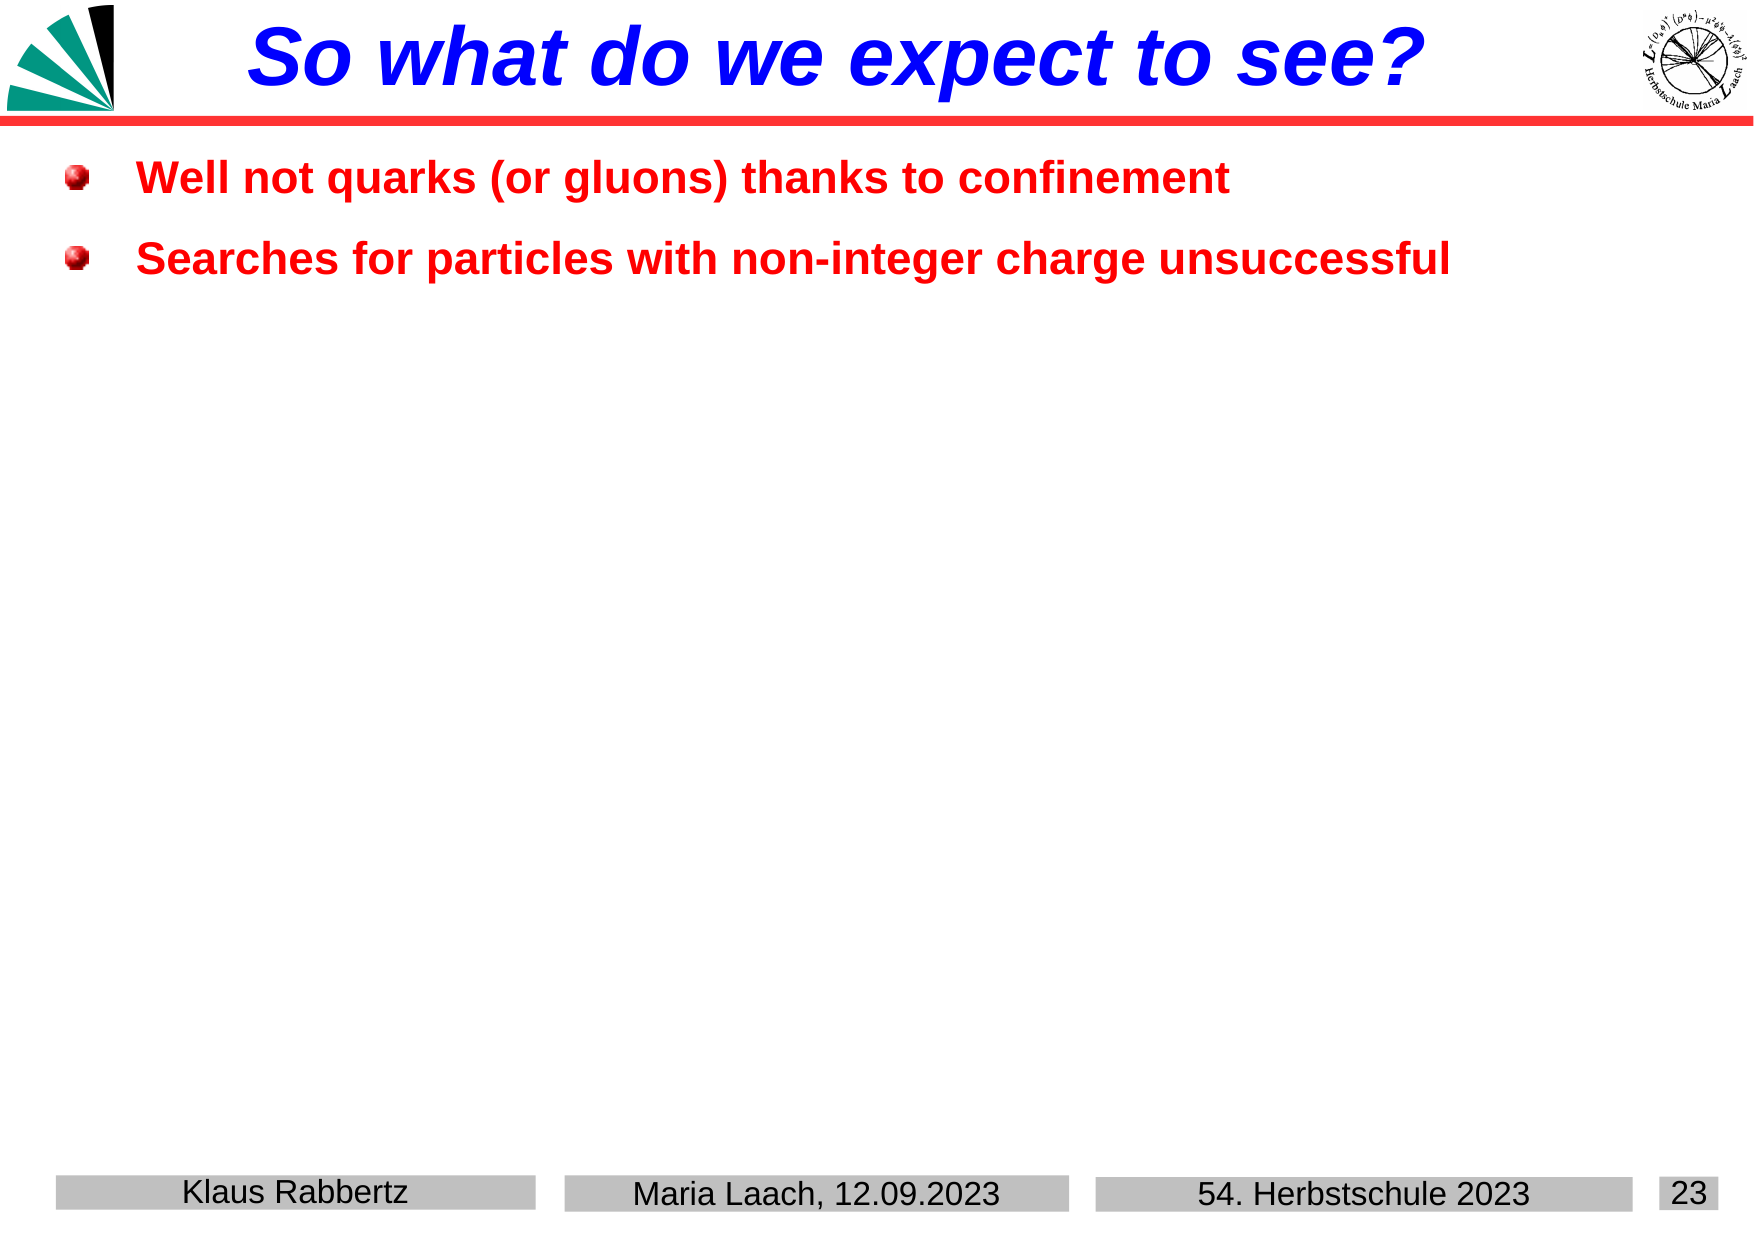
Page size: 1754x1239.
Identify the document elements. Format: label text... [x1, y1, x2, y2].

list Well not quarks (or gluons) thanks to confinement Searches for particles with non-integer charge unsuccessful [53, 151, 1701, 1134]
title So what do we expect to see? [129, 0, 1545, 114]
picture [7, 5, 114, 112]
picture [1643, 10, 1747, 110]
